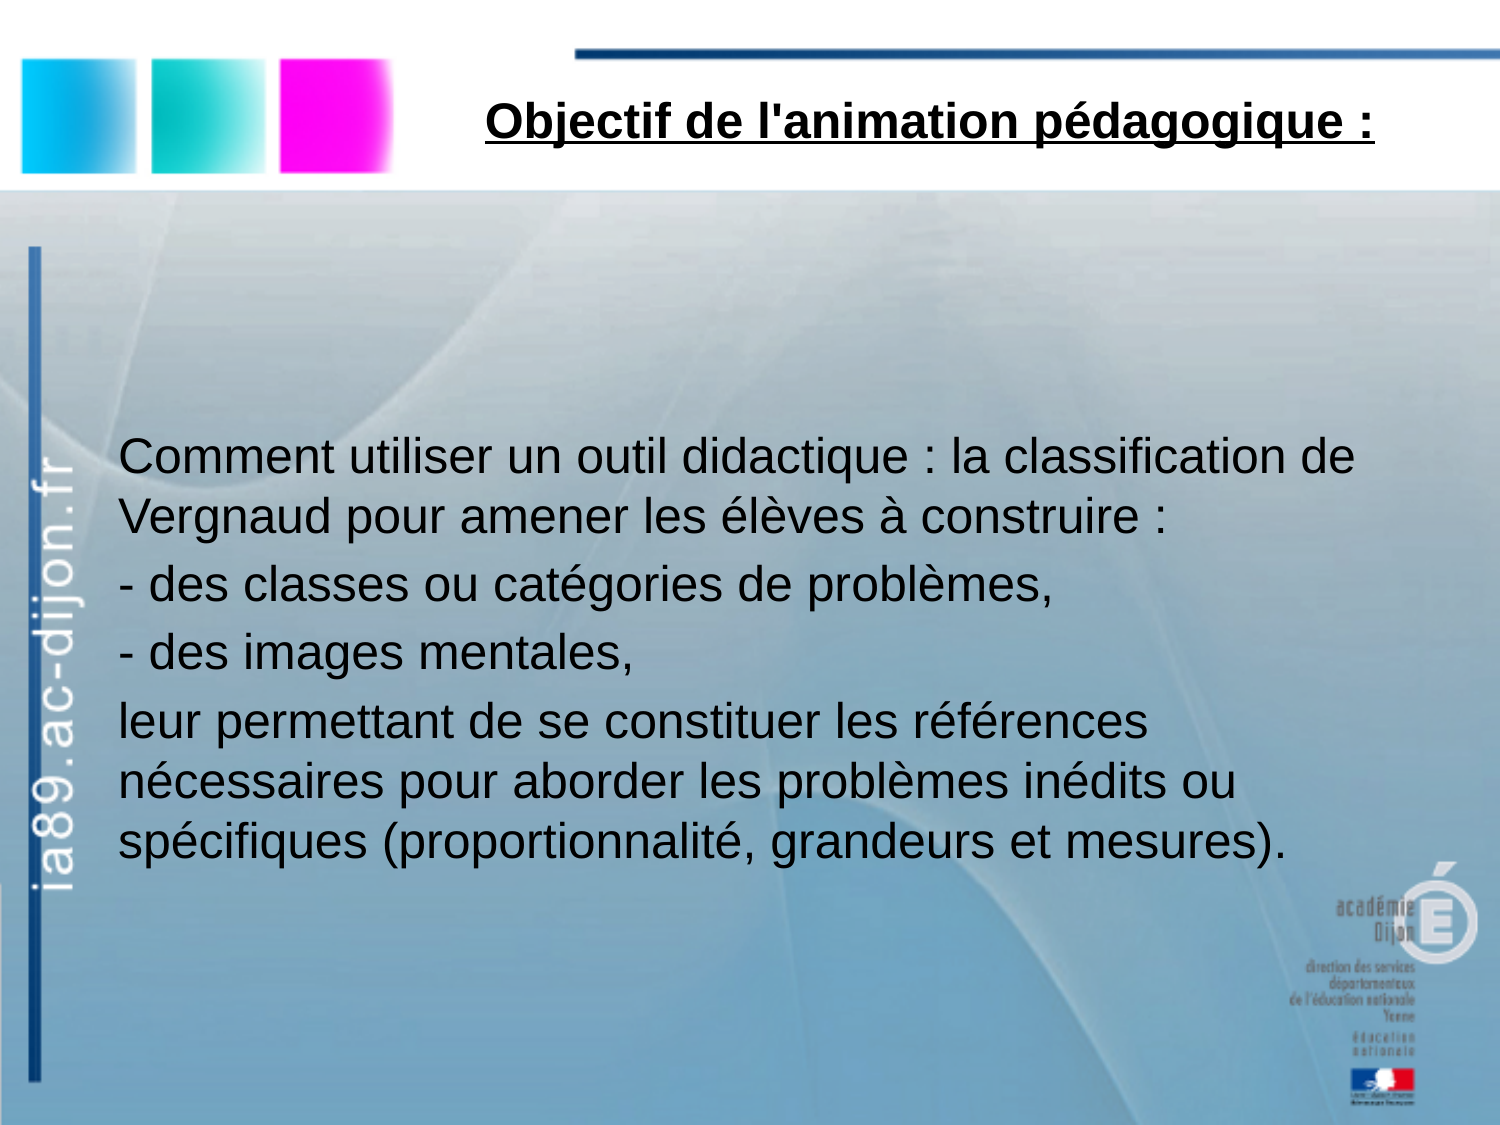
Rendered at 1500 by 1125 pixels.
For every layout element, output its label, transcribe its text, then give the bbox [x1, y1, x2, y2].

subtitle Comment utiliser un outil didactique : la classification de Vergnaud pour amener les élèves à construire : - des classes ou catégories de problèmes, - des images mentales, leur permettant de se constituer les références nécessaires pour aborder les problèmes inédits ou spécifiques (proportionnalité, grandeurs et mesures). [118, 258, 1425, 897]
title Objectif de l'animation pédagogique : [413, 58, 1447, 178]
picture [0, 0, 1500, 1125]
